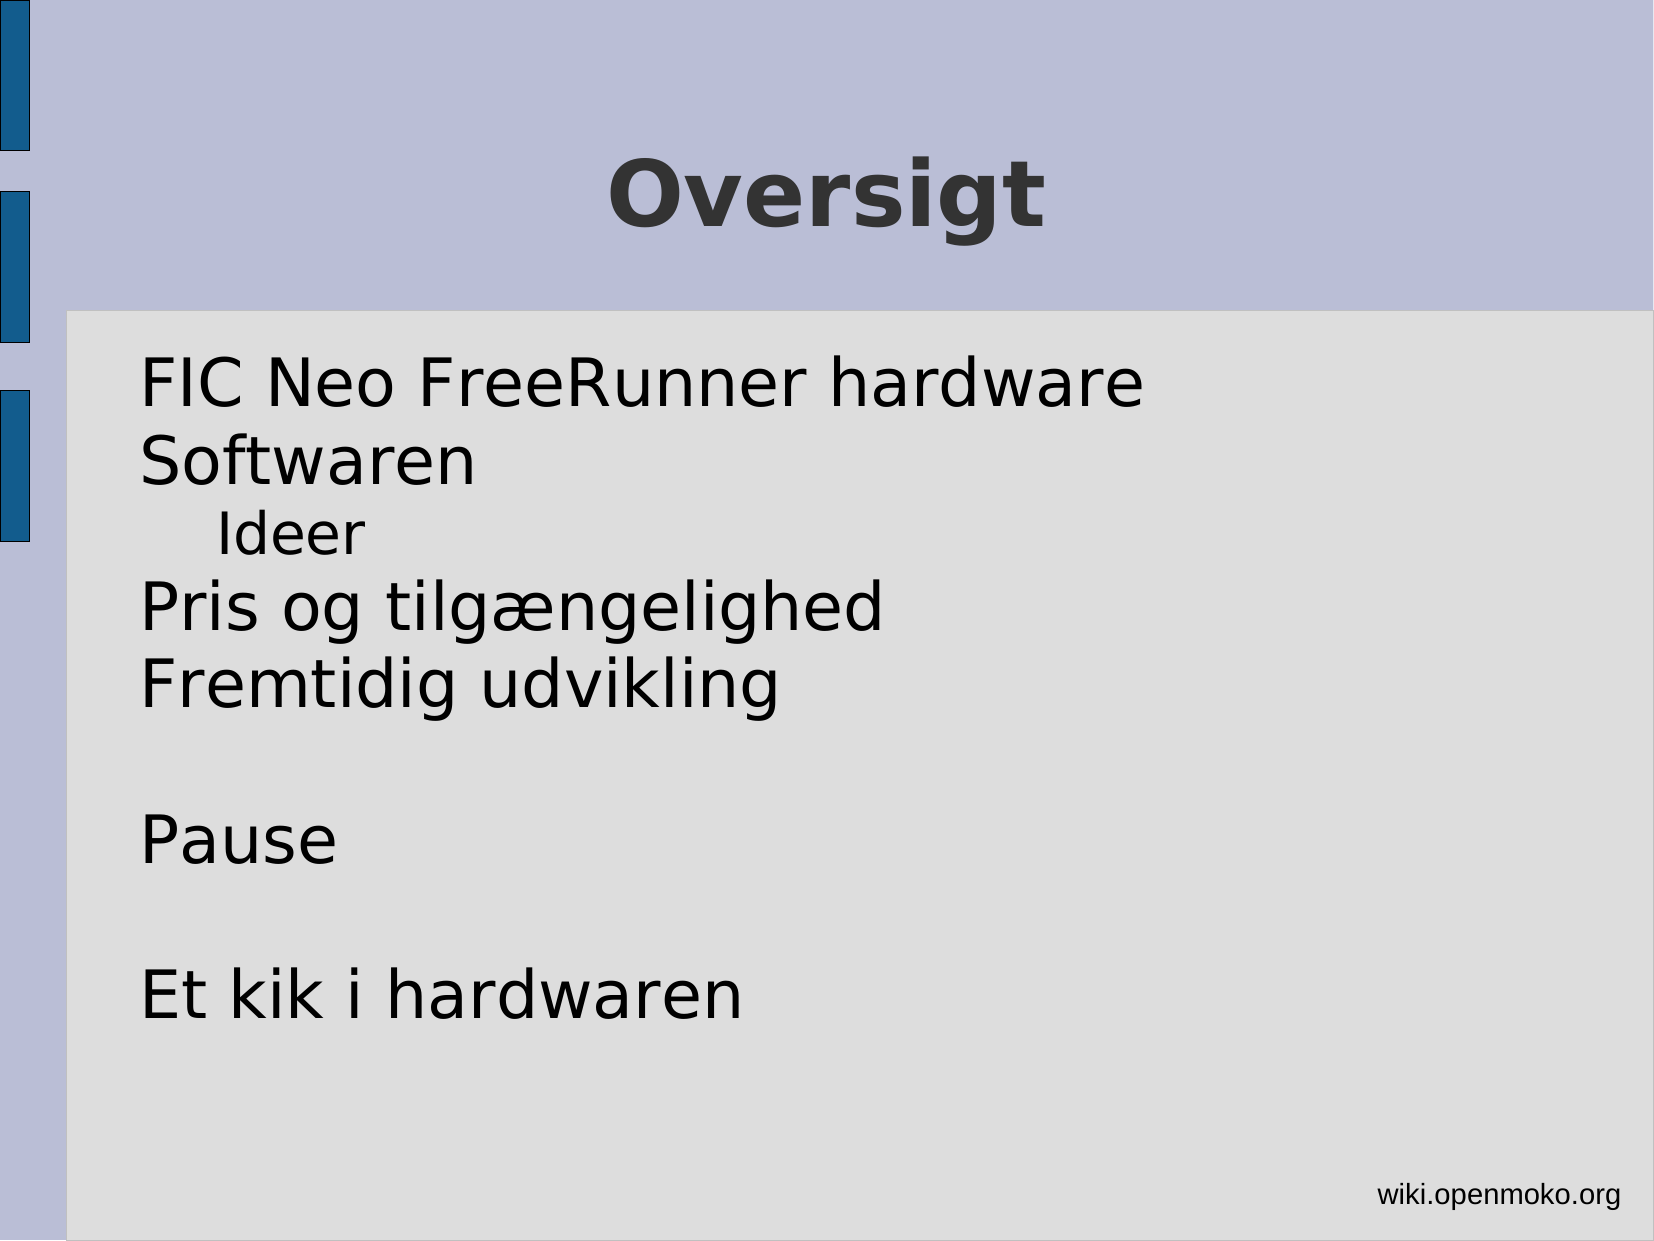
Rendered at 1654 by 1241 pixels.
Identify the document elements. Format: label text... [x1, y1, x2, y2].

title Oversigt [121, 91, 1534, 299]
list FIC Neo FreeRunner hardware Softwaren Ideer Pris og tilgængelighed Fremtidig udvikling Pause Et kik i hardwaren [121, 344, 1534, 1127]
